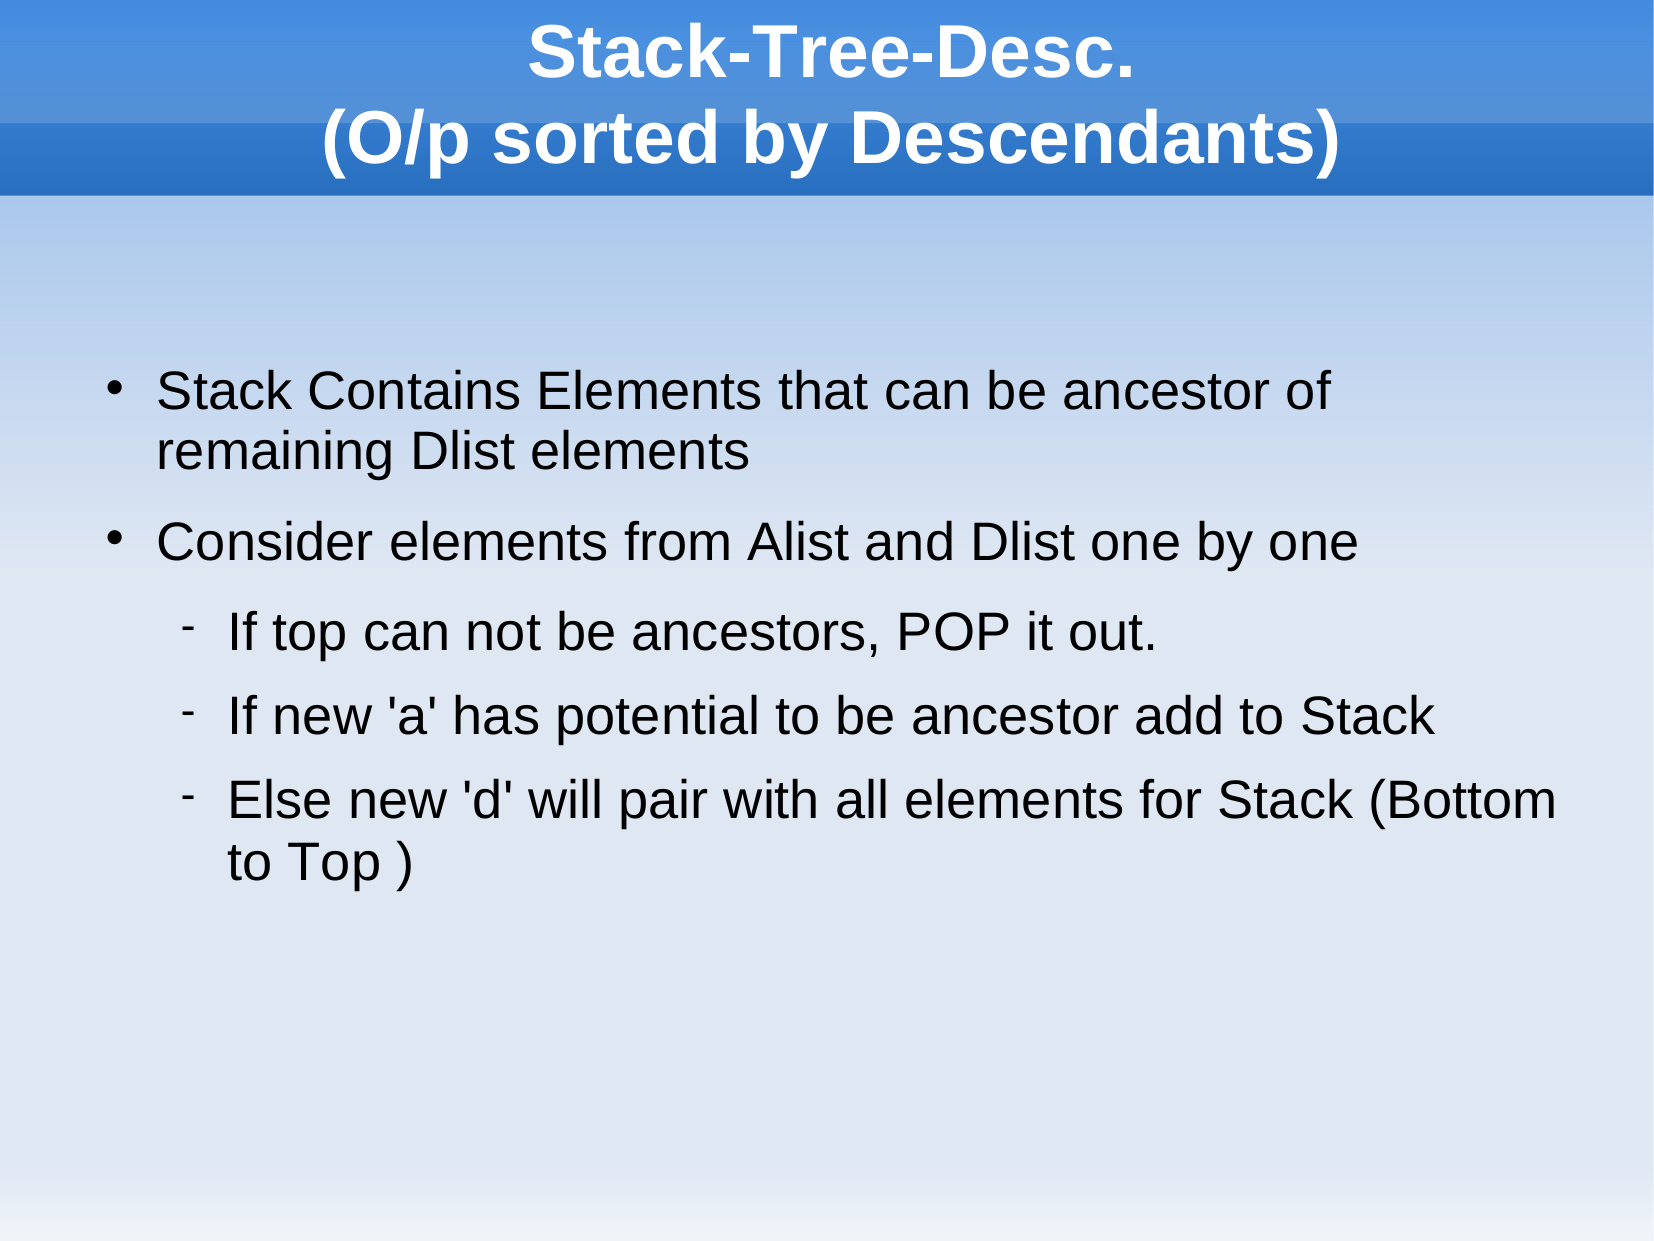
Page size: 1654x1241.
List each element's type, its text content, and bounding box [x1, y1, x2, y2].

list Stack Contains Elements that can be ancestor of remaining Dlist elements Consider elements from Alist and Dlist one by one If top can not be ancestors, POP it out. If new 'a' has potential to be ancestor add to Stack Else new 'd' will pair with all elements for Stack (Bottom to Top )‏ [88, 360, 1575, 1163]
picture [0, 0, 1654, 1241]
title Stack-Tree-Desc. (O/p sorted by Descendants)‏ [88, 0, 1576, 191]
